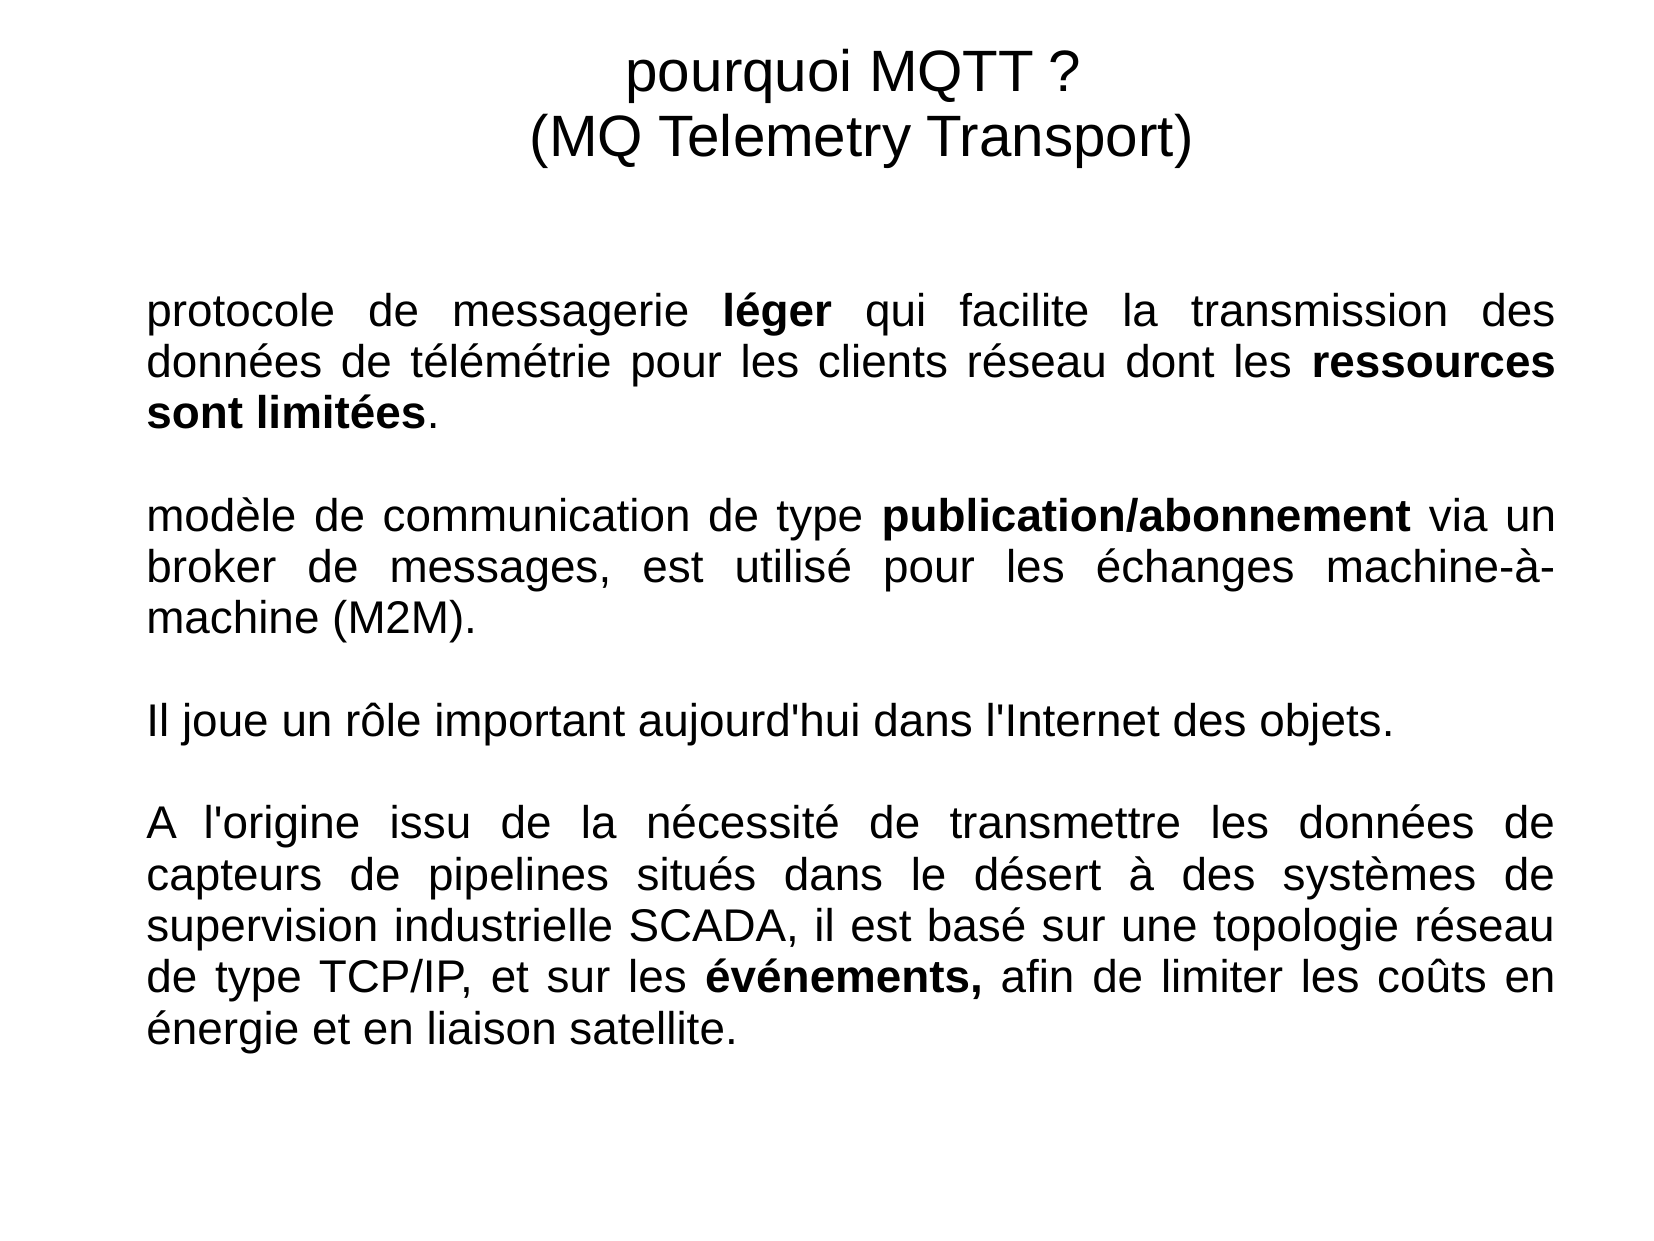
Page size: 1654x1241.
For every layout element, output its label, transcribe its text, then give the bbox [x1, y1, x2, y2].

text_box pourquoi MQTT ? (MQ Telemetry Transport) [389, 30, 1335, 176]
text_box protocole de messagerie léger qui facilite la transmission des données de télémétrie pour les clients réseau dont les ressources sont limitées. modèle de communication de type publication/abonnement via un broker de messages, est utilisé pour les échanges machine-à-machine (M2M). Il joue un rôle important aujourd'hui dans l'Internet des objets. A l'origine issu de la nécessité de transmettre les données de capteurs de pipelines situés dans le désert à des systèmes de supervision industrielle SCADA, il est basé sur une topologie réseau de type TCP/IP, et sur les événements, afin de limiter les coûts en énergie et en liaison satellite. [131, 277, 1571, 1062]
